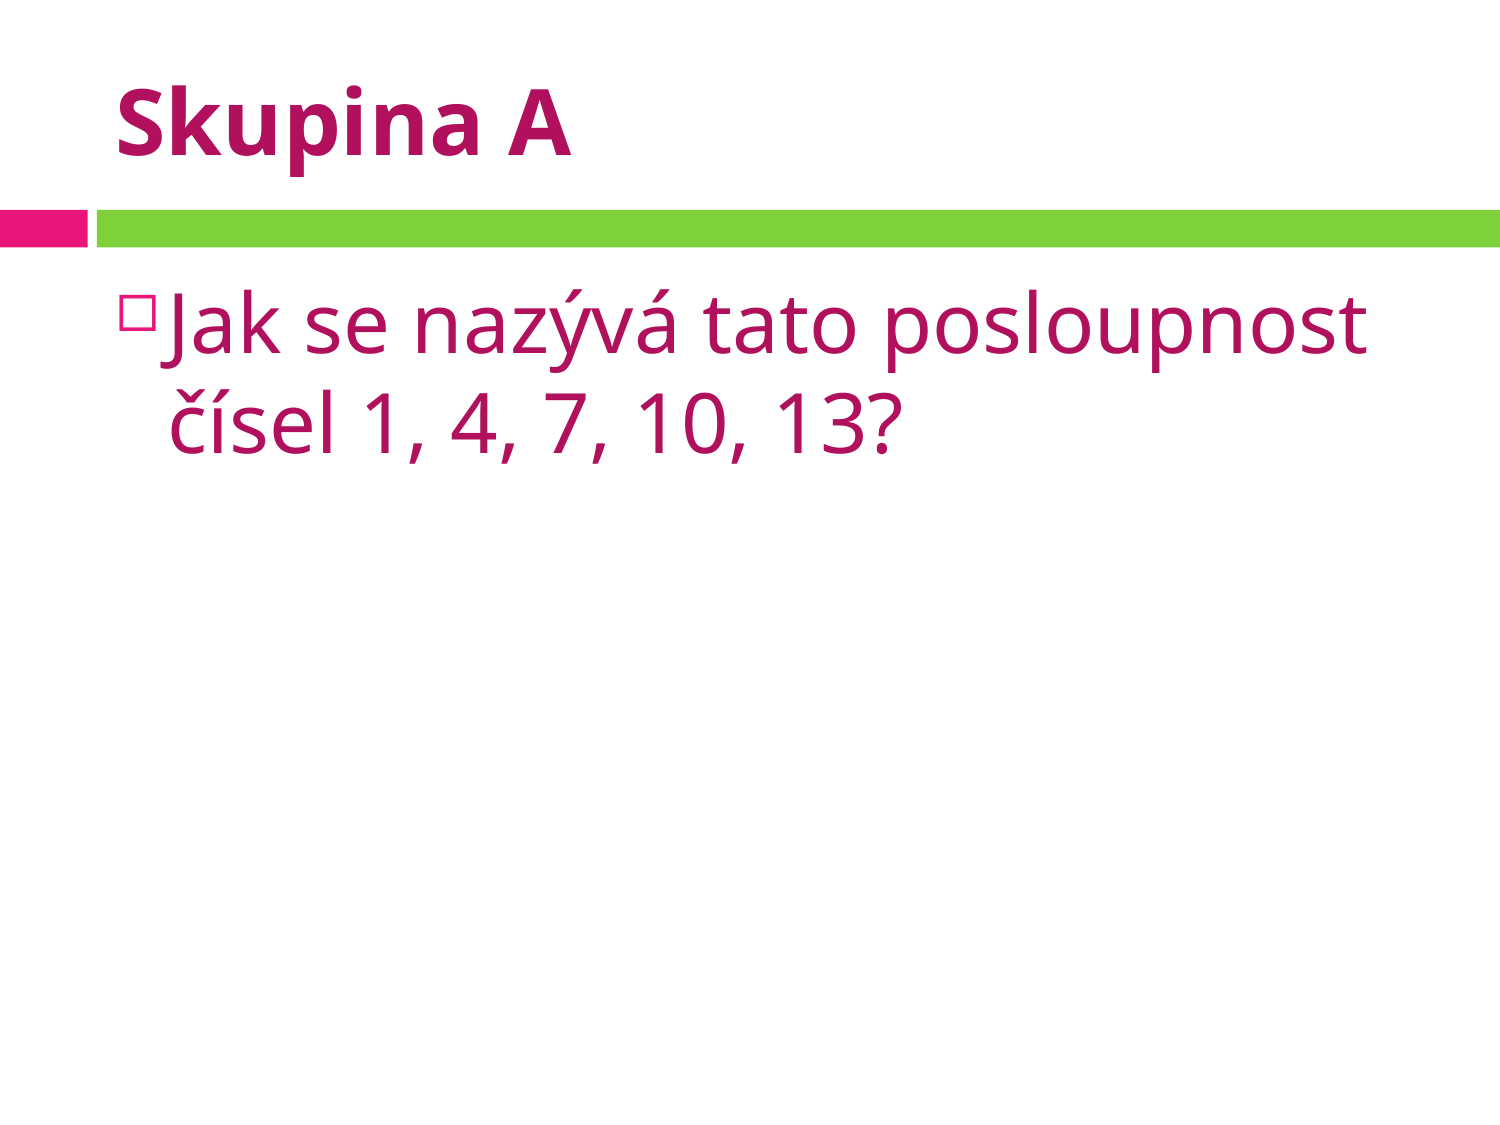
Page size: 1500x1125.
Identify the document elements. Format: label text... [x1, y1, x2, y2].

title Skupina A [100, 37, 1438, 201]
list Jak se nazývá tato posloupnost čísel 1, 4, 7, 10, 13? [100, 262, 1438, 1001]
